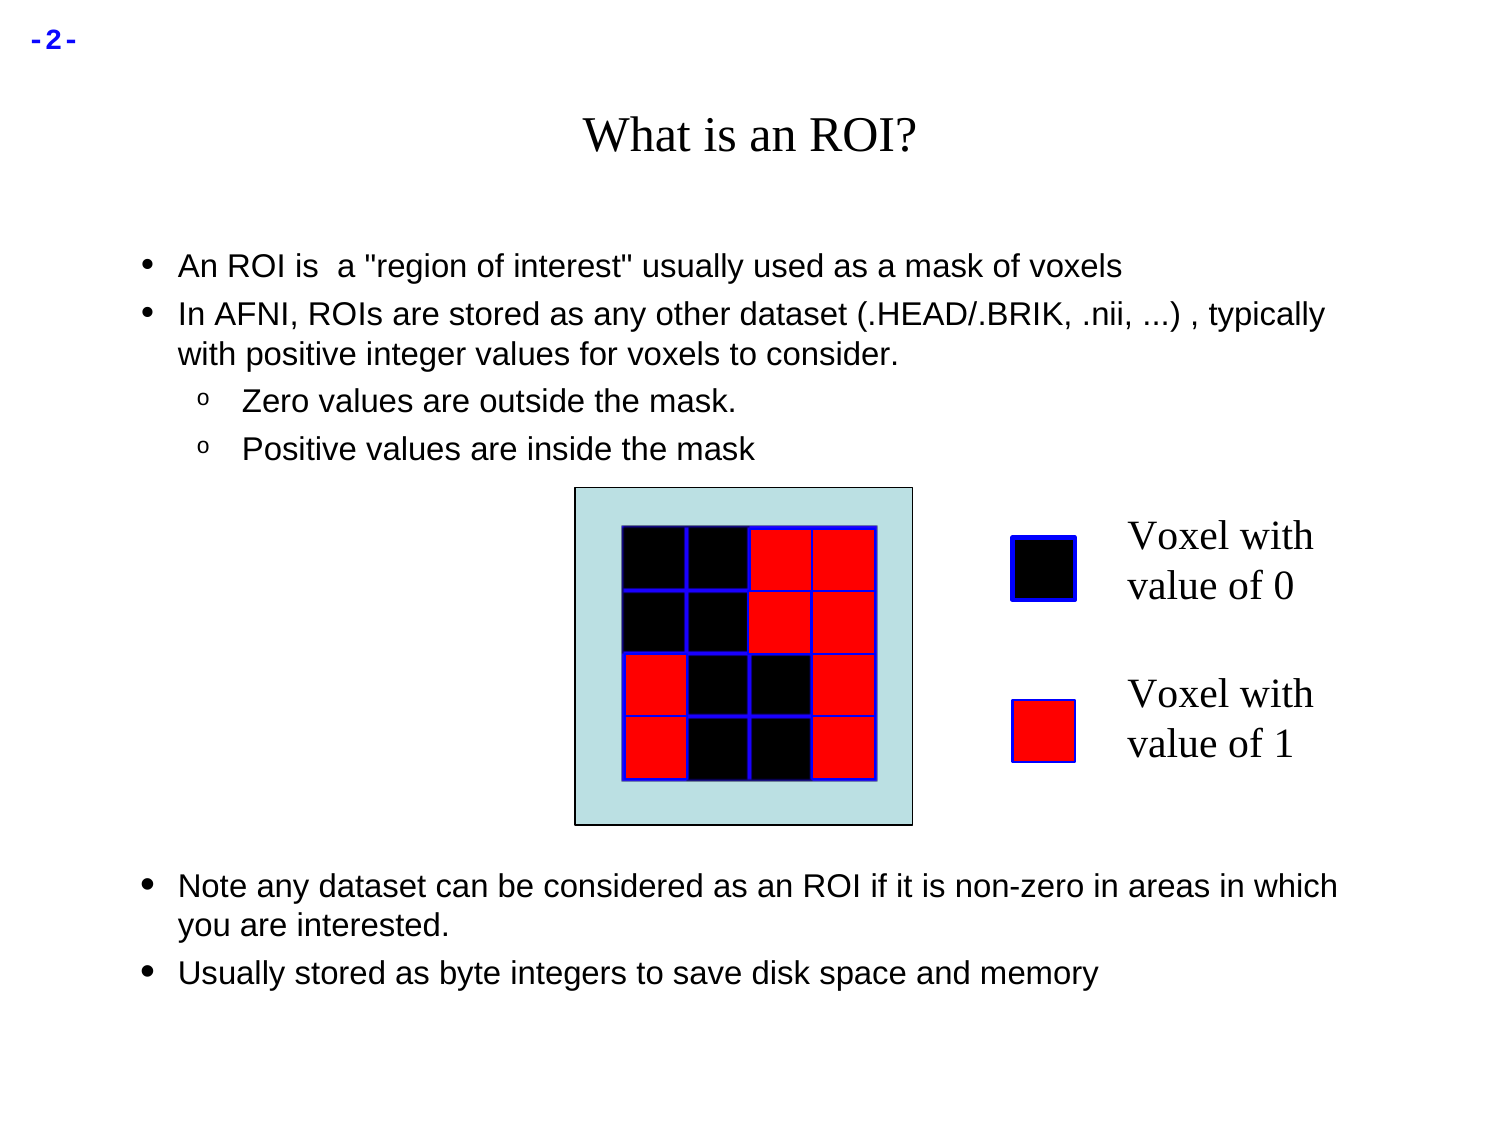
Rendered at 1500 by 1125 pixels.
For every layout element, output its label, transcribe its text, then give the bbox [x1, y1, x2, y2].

picture [620, 524, 880, 784]
text_box [748, 528, 875, 779]
text_box [624, 653, 688, 779]
title What is an ROI? [112, 74, 1388, 188]
text_box [1012, 699, 1075, 763]
list An ROI is a "region of interest" usually used as a mask of voxels In AFNI, ROIs are stored as any other dataset (.HEAD/.BRIK, .nii, ...) , typically with positive integer values for voxels to consider. Zero values are outside the mask. Positive values are inside the mask Note any dataset can be considered as an ROI if it is non-zero in areas in which you are interested. Usually stored as byte integers to save disk space and memory [125, 237, 1401, 1000]
text_box Voxel with value of 0 [1112, 500, 1351, 658]
text_box Voxel with value of 1 [1112, 658, 1351, 824]
text_box [1012, 537, 1075, 601]
